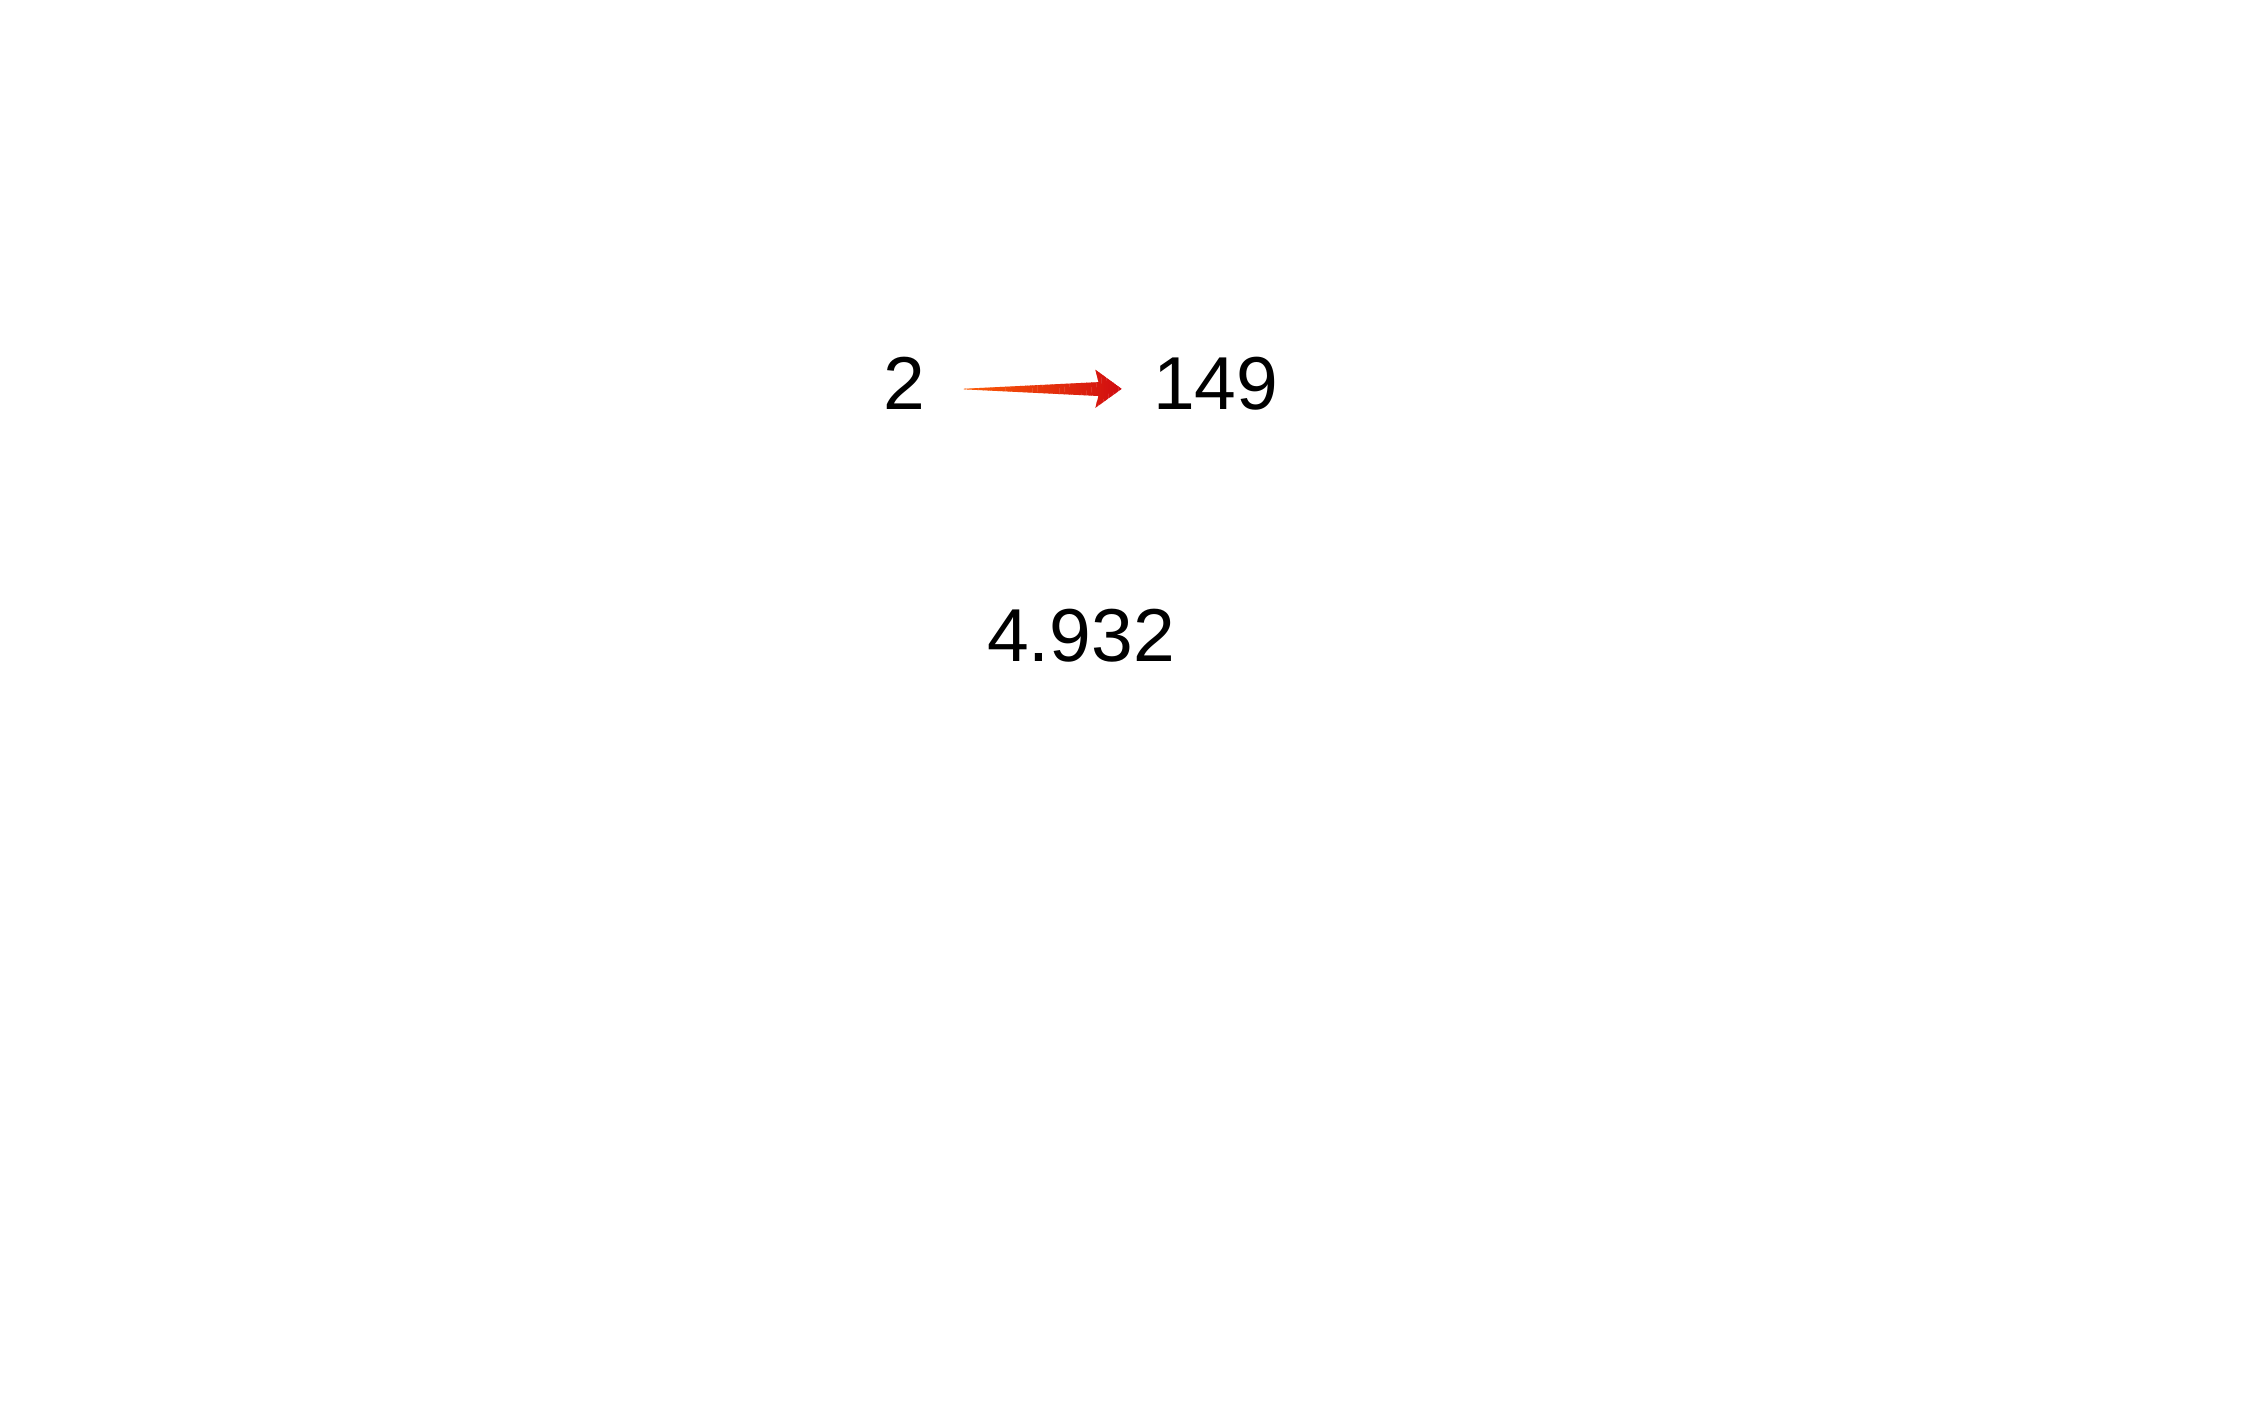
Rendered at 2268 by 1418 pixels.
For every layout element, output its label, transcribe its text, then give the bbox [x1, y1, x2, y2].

picture [960, 366, 1125, 411]
text_box 2 149 4.932 [699, 333, 1463, 984]
